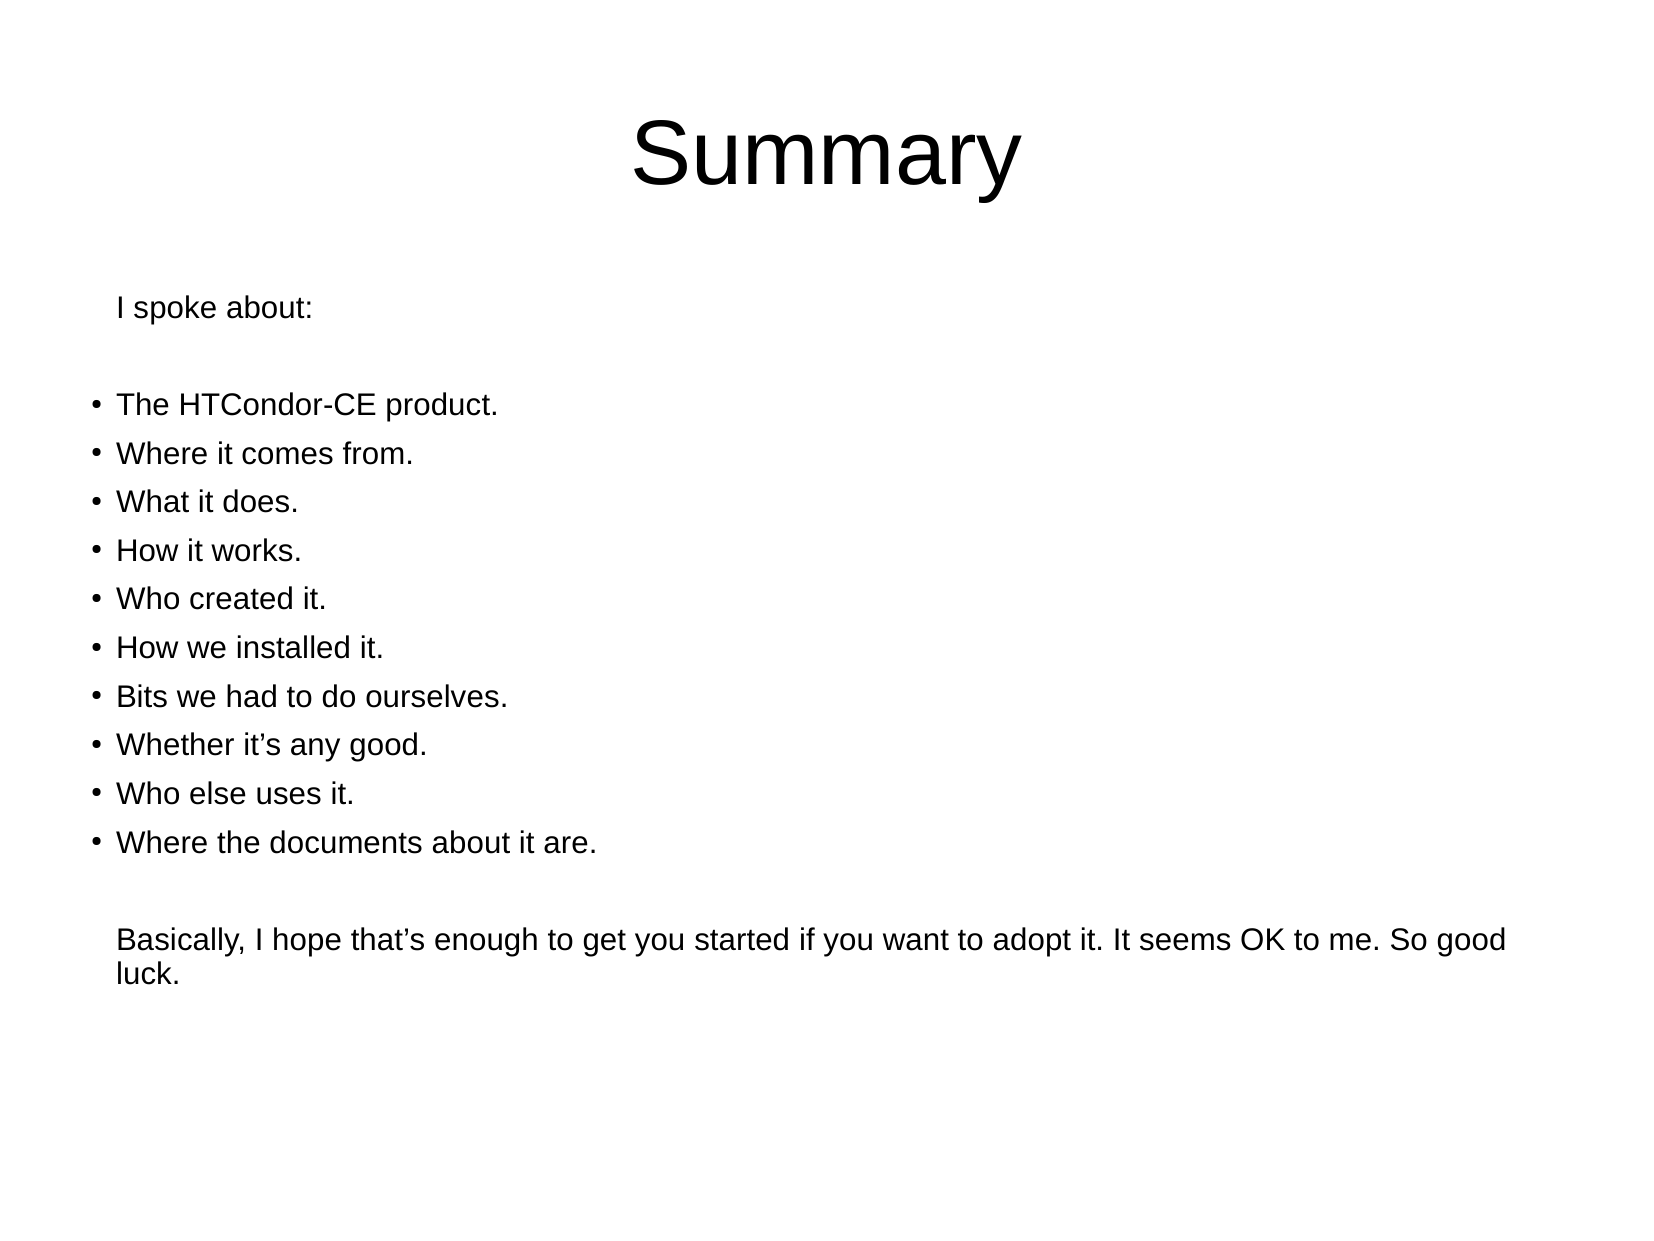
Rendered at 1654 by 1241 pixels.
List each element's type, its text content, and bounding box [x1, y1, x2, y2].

title Summary [82, 49, 1571, 257]
list I spoke about: The HTCondor-CE product. Where it comes from. What it does. How it works. Who created it. How we installed it. Bits we had to do ourselves. Whether it’s any good. Who else uses it. Where the documents about it are. Basically, I hope that’s enough to get you started if you want to adopt it. It seems OK to me. So good luck. [82, 290, 1571, 1010]
